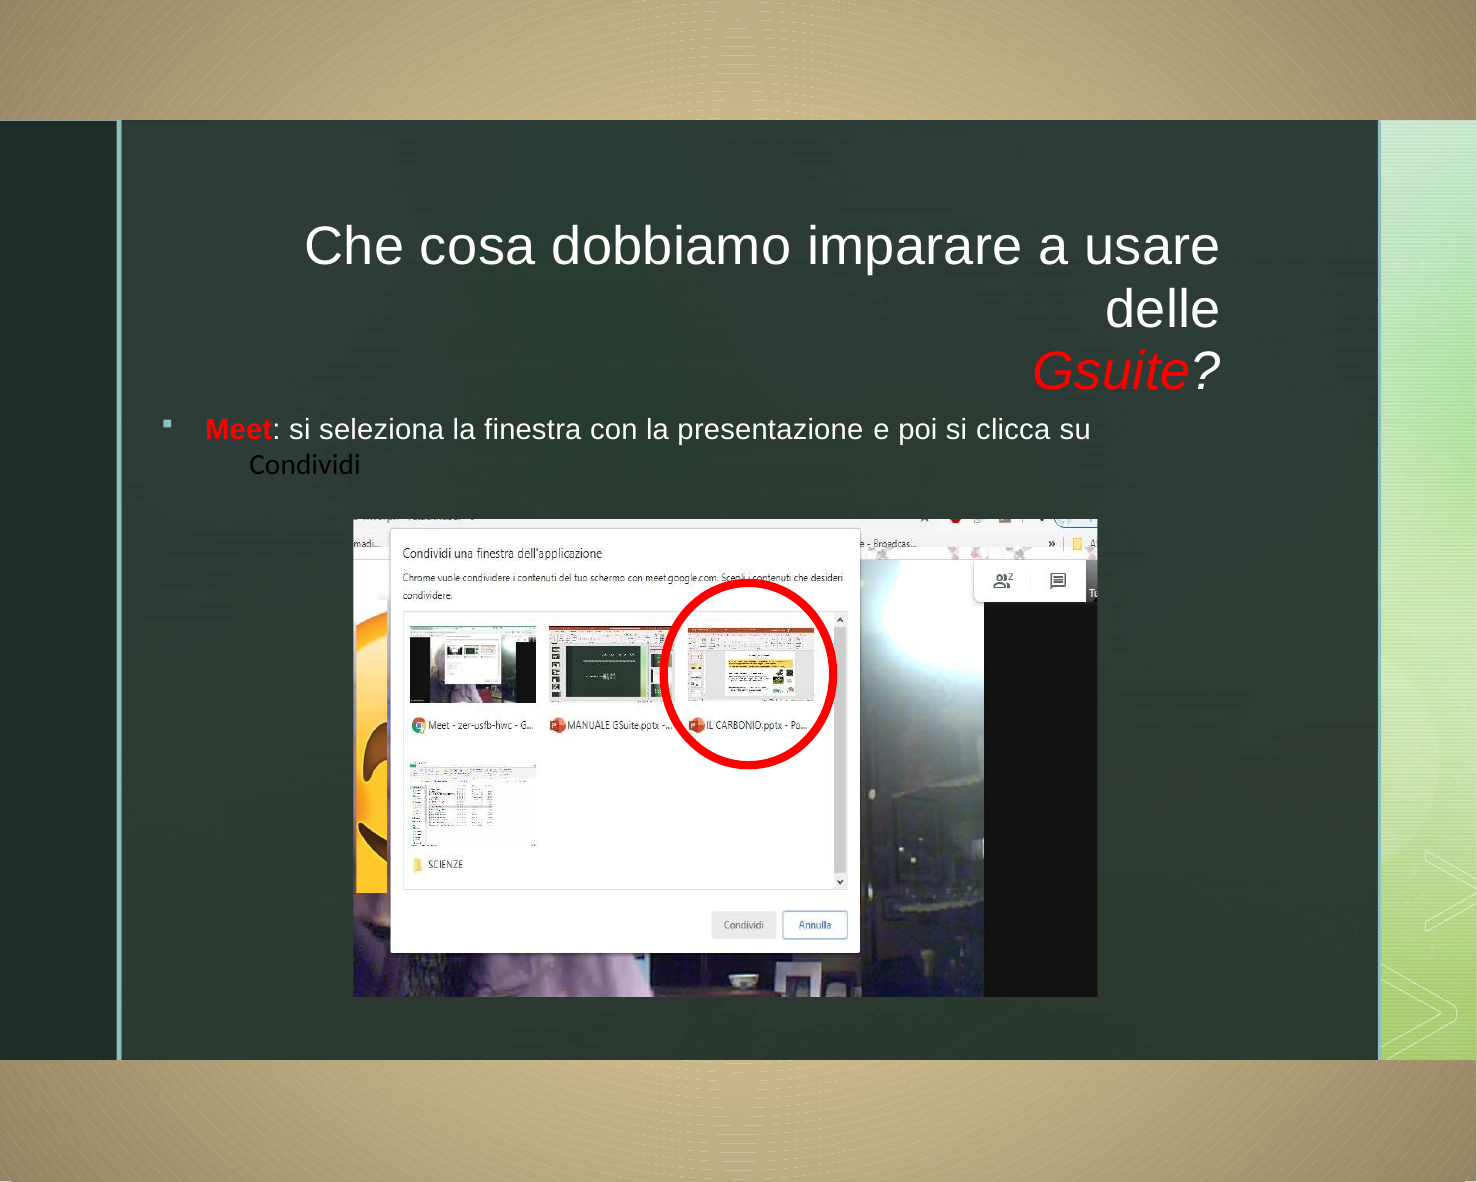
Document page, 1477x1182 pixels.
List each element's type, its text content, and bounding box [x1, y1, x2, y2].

text_box [353, 519, 1097, 997]
title Che cosa dobbiamo imparare a usare delle Gsuite? [277, 210, 1321, 403]
text_box Meet: si seleziona la finestra con la presentazione e poi si clicca su Condividi [157, 407, 1197, 481]
